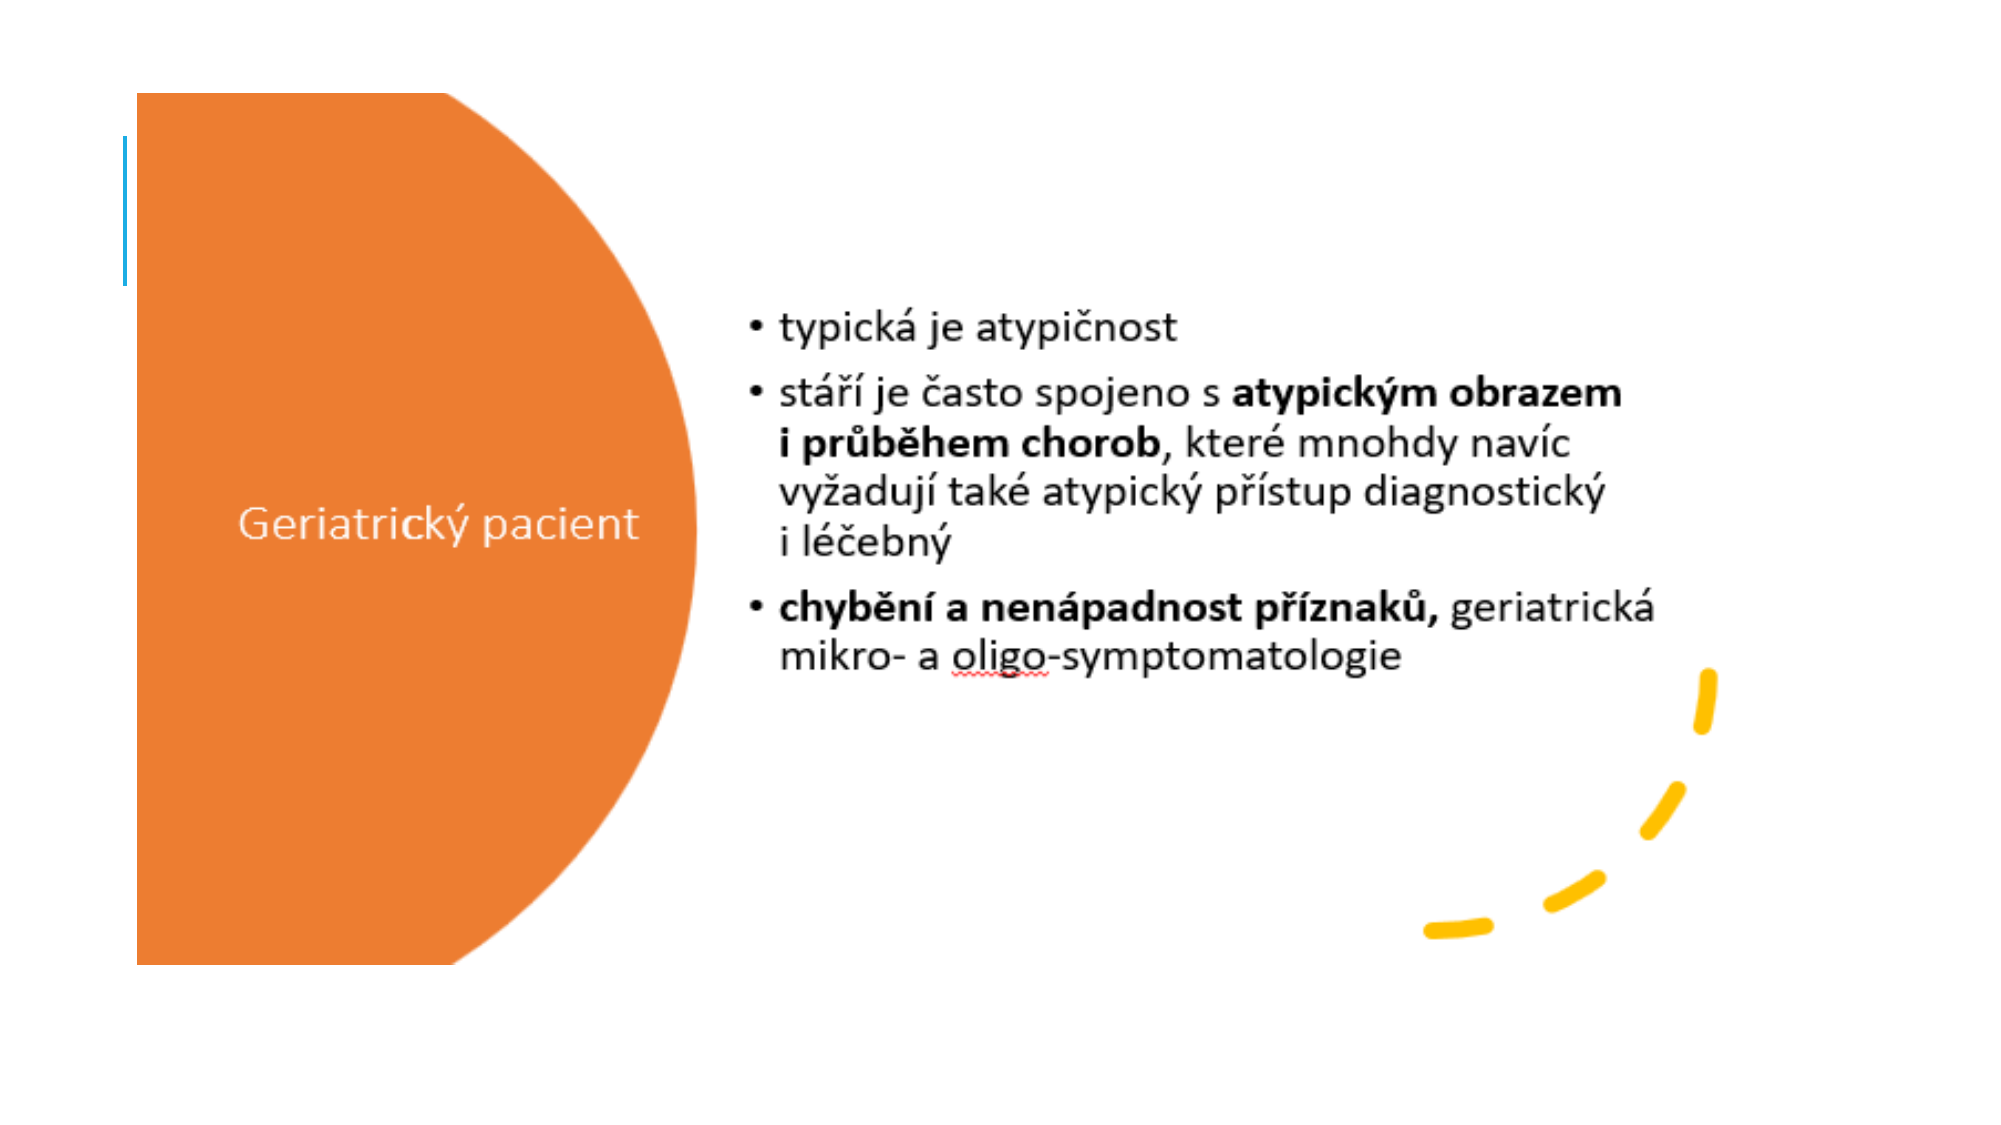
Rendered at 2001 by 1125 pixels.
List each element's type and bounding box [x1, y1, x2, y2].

picture [137, 93, 1785, 965]
